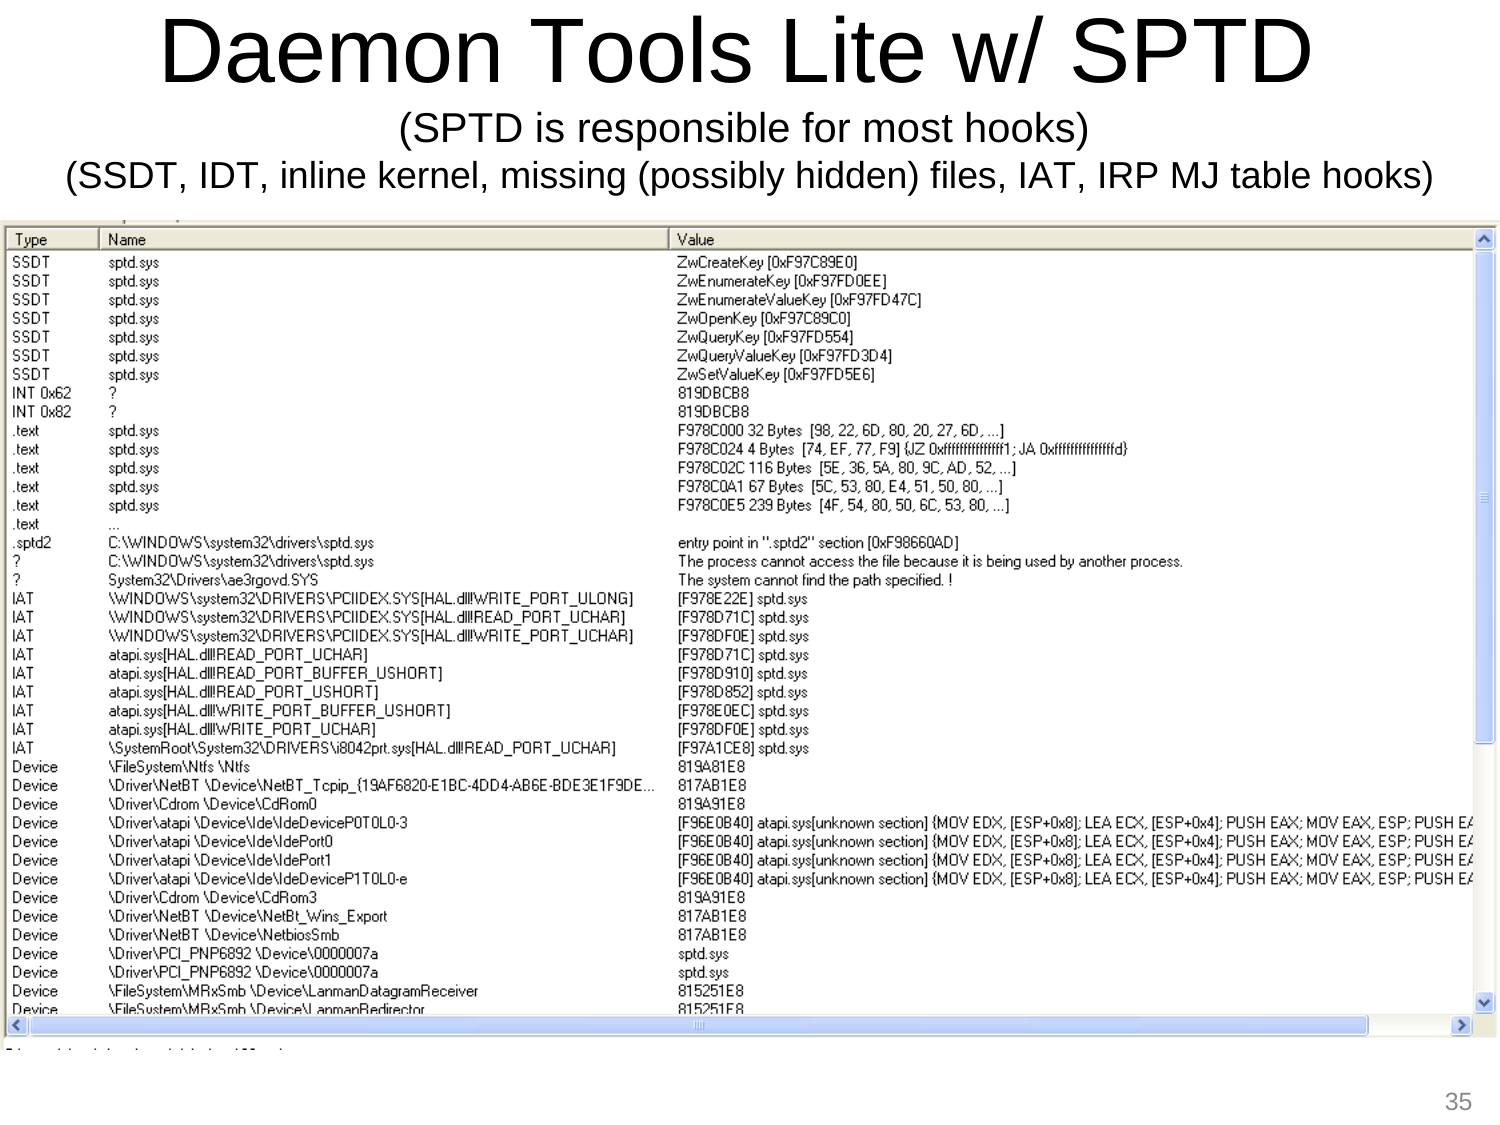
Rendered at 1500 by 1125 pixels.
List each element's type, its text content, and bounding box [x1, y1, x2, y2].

title Daemon Tools Lite w/ SPTD (SPTD is responsible for most hooks) (SSDT, IDT, inline kernel, missing (possibly hidden) files, IAT, IRP MJ table hooks) [0, 0, 1500, 204]
picture [0, 220, 1500, 1051]
text_box <number> [1174, 1062, 1488, 1125]
